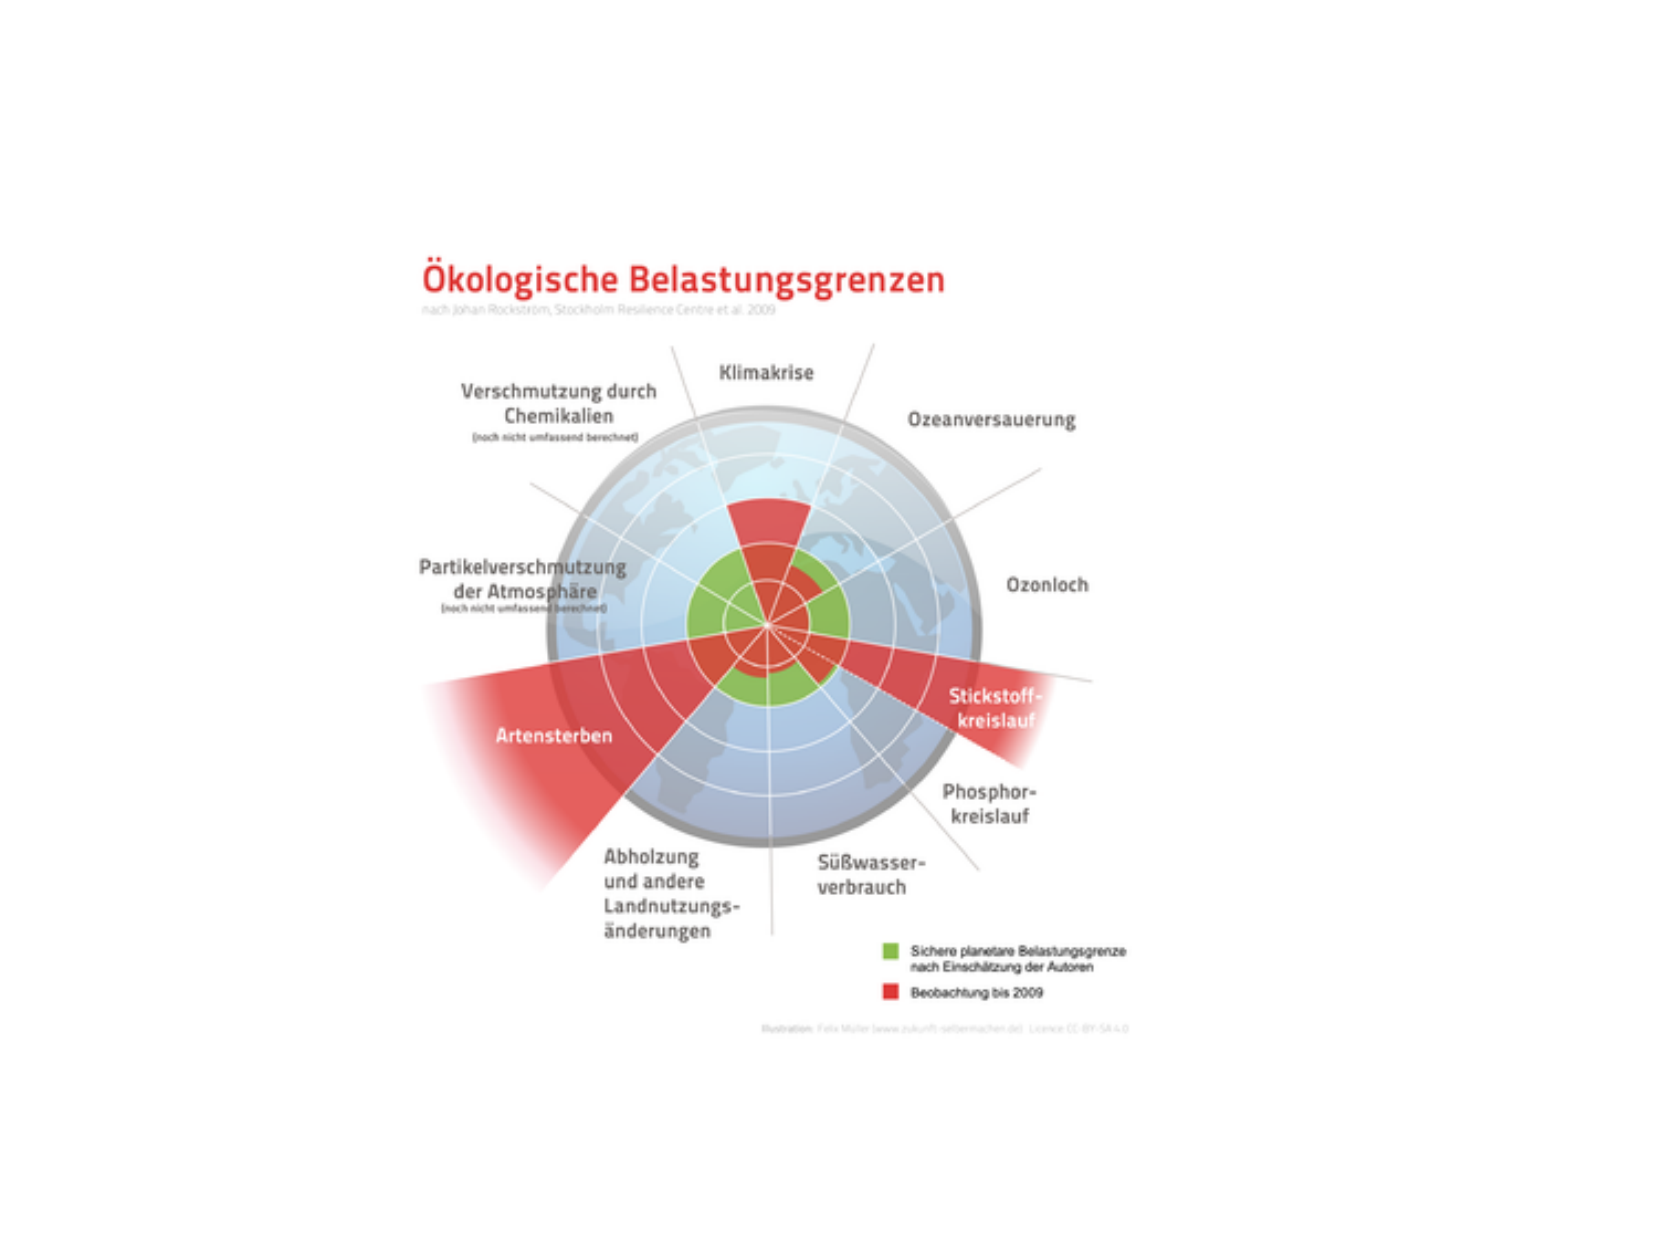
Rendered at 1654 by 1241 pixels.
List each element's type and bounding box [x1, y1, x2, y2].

picture [283, 236, 1167, 1063]
